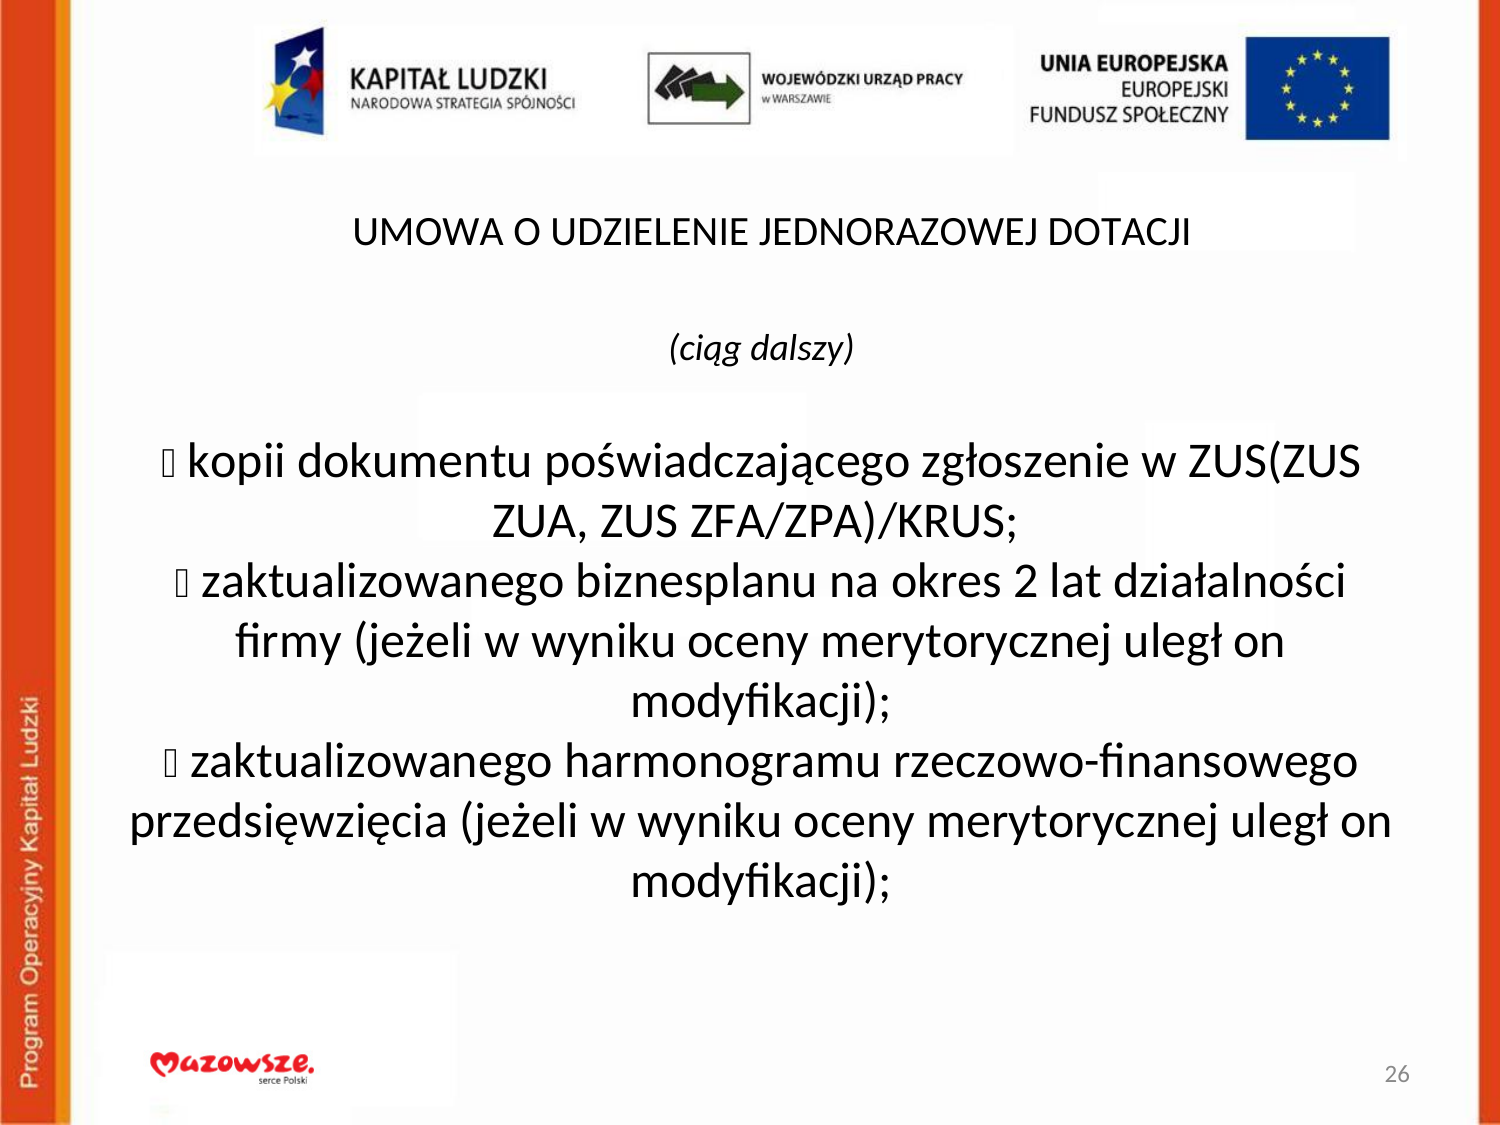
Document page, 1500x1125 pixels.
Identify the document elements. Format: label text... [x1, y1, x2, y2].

text_box UMOWA O UDZIELENIE JEDNORAZOWEJ DOTACJI [194, 196, 1351, 256]
picture [0, 0, 1500, 1125]
title (ciąg dalszy)  kopii dokumentu poświadczającego zgłoszenie w ZUS(ZUS ZUA, ZUS ZFA/ZPA)/KRUS;  zaktualizowanego biznesplanu na okres 2 lat działalności firmy (jeżeli w wyniku oceny merytorycznej uległ on modyfikacji);  zaktualizowanego harmonogramu rzeczowo-finansowego przedsięwzięcia (jeżeli w wyniku oceny merytorycznej uległ on modyfikacji); [112, 278, 1411, 1012]
text_box <numer> [1074, 1042, 1426, 1103]
